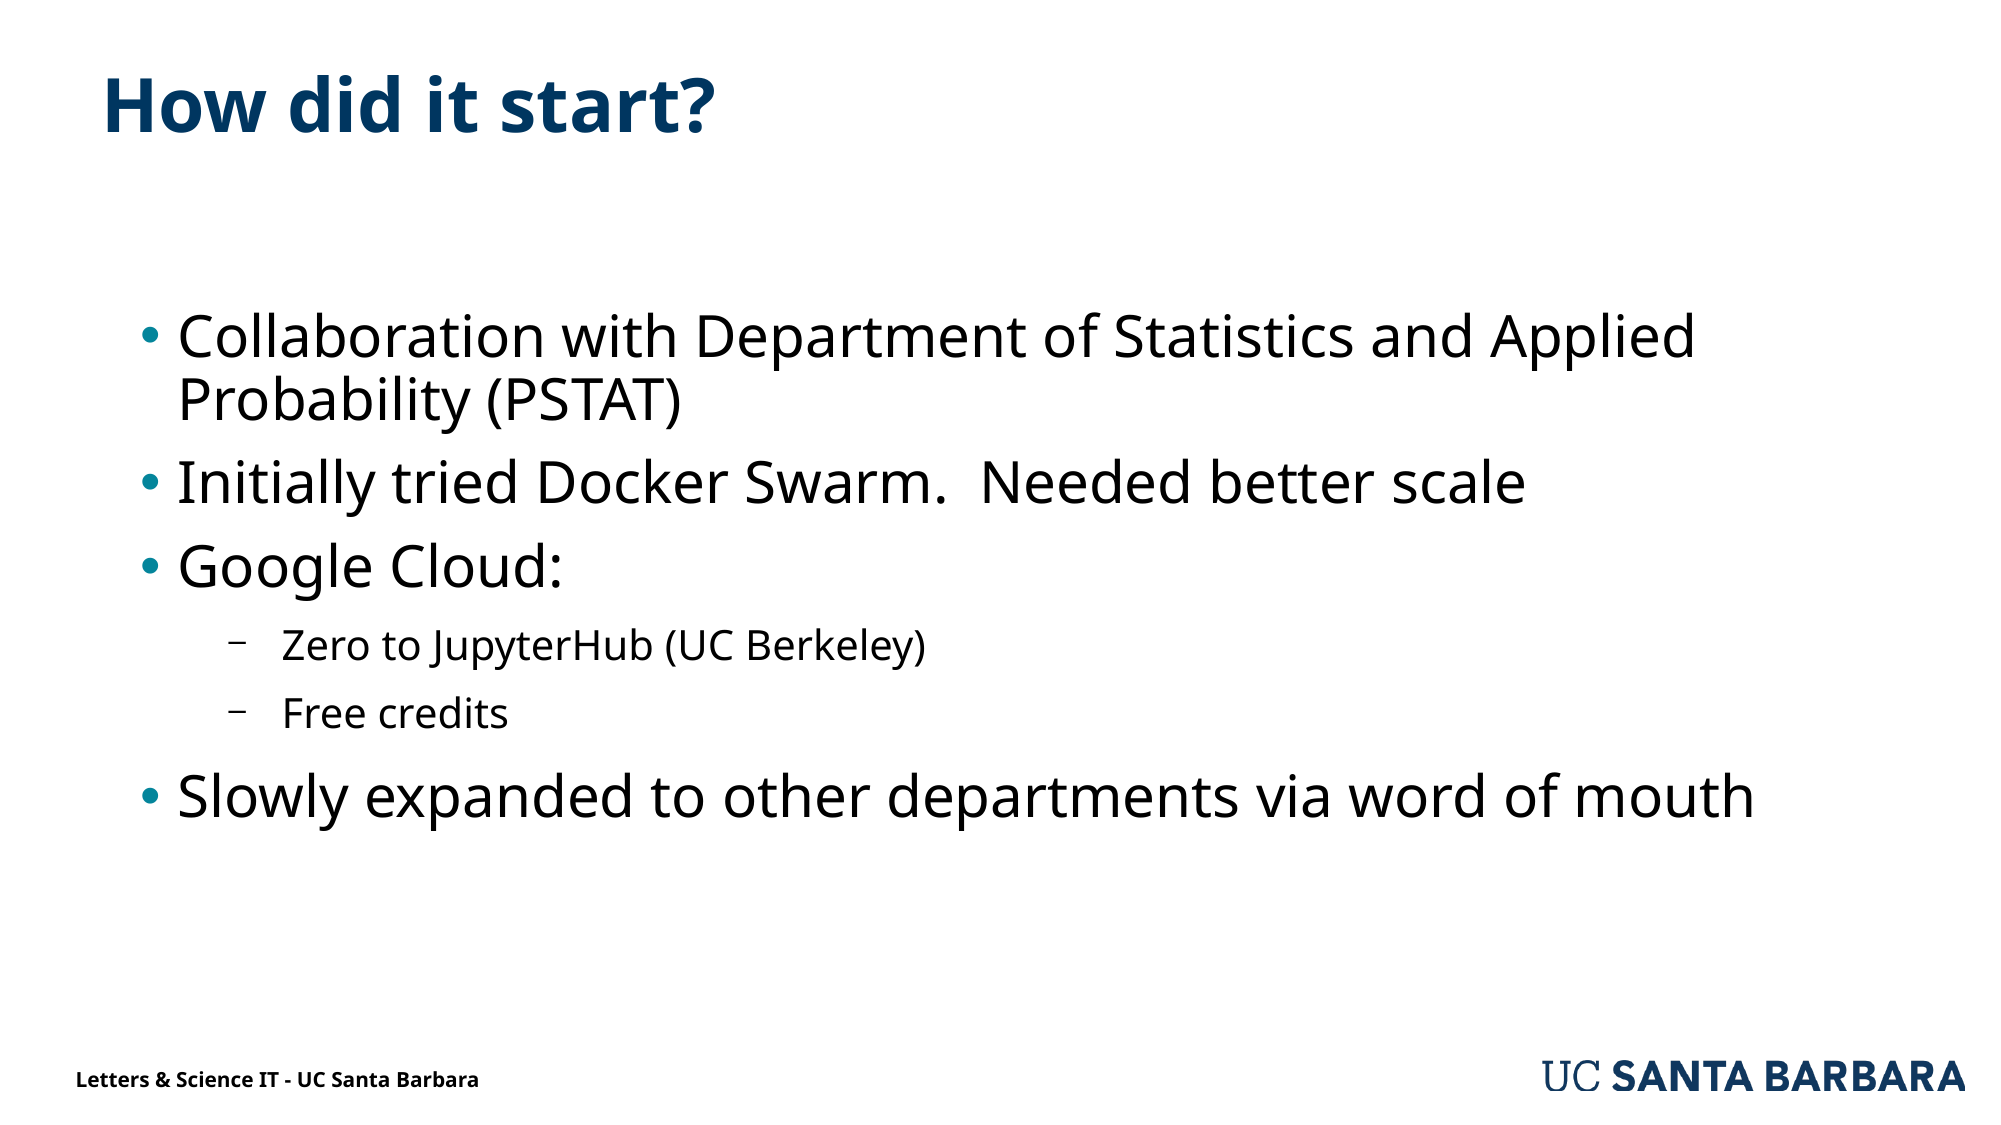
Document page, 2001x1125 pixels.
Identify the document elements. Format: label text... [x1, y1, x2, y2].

title How did it start? [86, 59, 1914, 158]
list Collaboration with Department of Statistics and Applied Probability (PSTAT) Initially tried Docker Swarm. Needed better scale Google Cloud: Zero to JupyterHub (UC Berkeley) Free credits Slowly expanded to other departments via word of mouth [125, 299, 1874, 1014]
